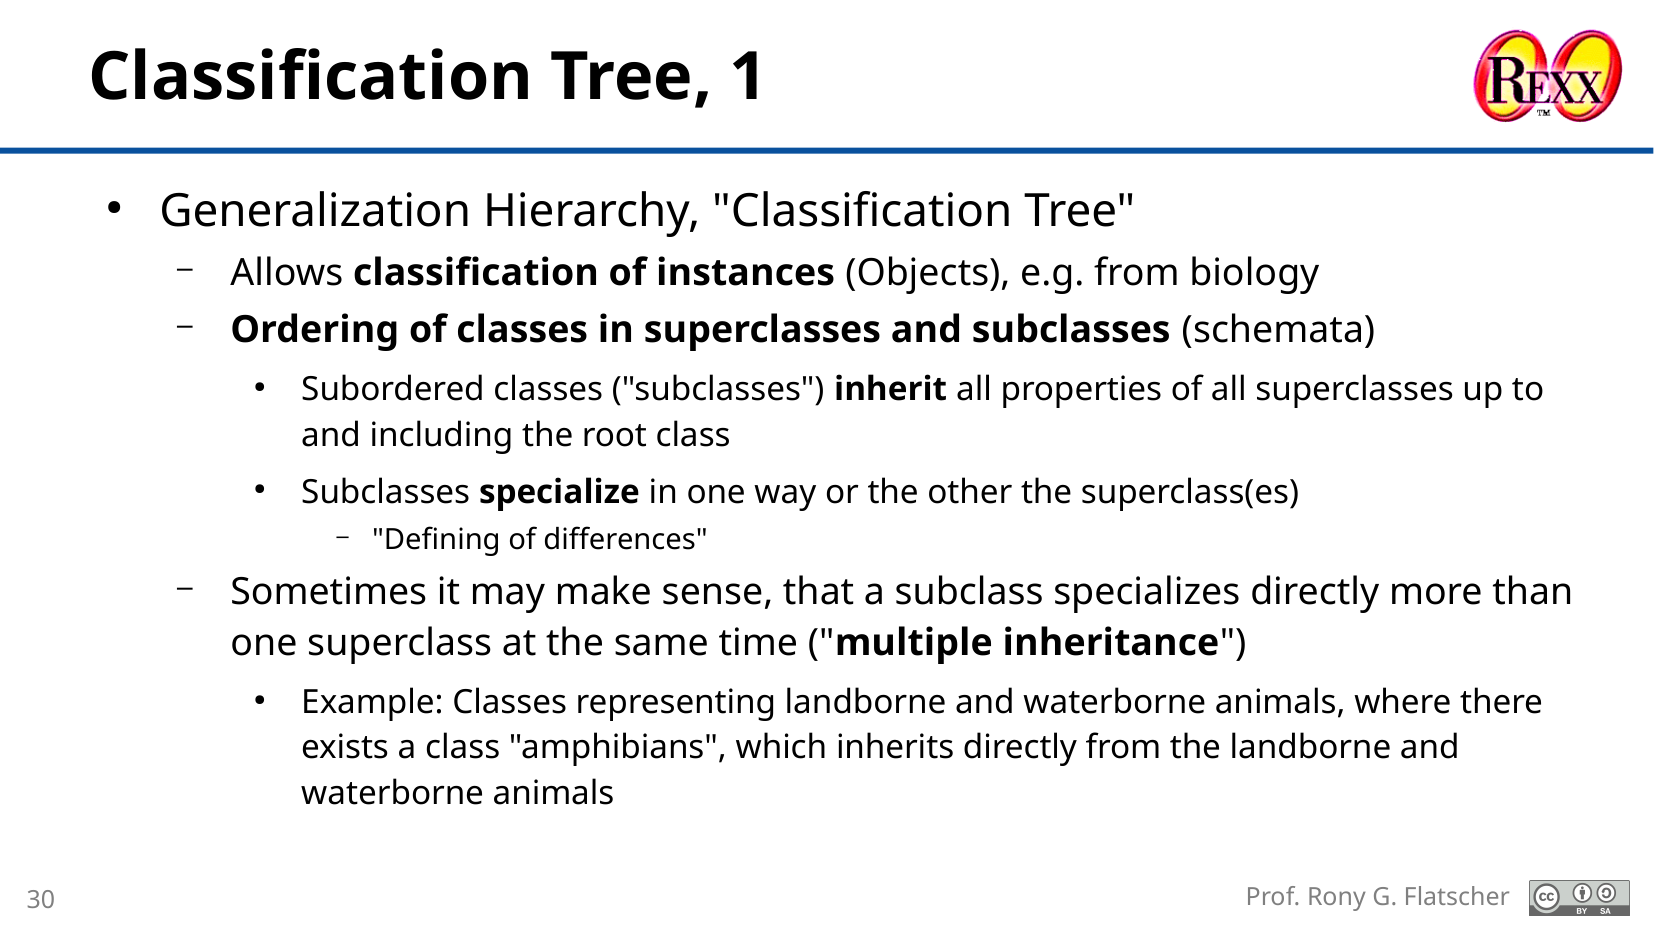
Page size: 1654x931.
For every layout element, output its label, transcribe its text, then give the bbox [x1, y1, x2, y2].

list Generalization Hierarchy, "Classification Tree" Allows classification of instances (Objects), e.g. from biology Ordering of classes in superclasses and subclasses (schemata) Subordered classes ("subclasses") inherit all properties of all superclasses up to and including the root class Subclasses specialize in one way or the other the superclass(es) "Defining of differences" Sometimes it may make sense, that a subclass specializes directly more than one superclass at the same time ("multiple inheritance") Example: Classes representing landborne and waterborne animals, where there exists a class "amphibians", which inherits directly from the landborne and waterborne animals [88, 177, 1577, 857]
title Classification Tree, 1 [29, 0, 1654, 148]
